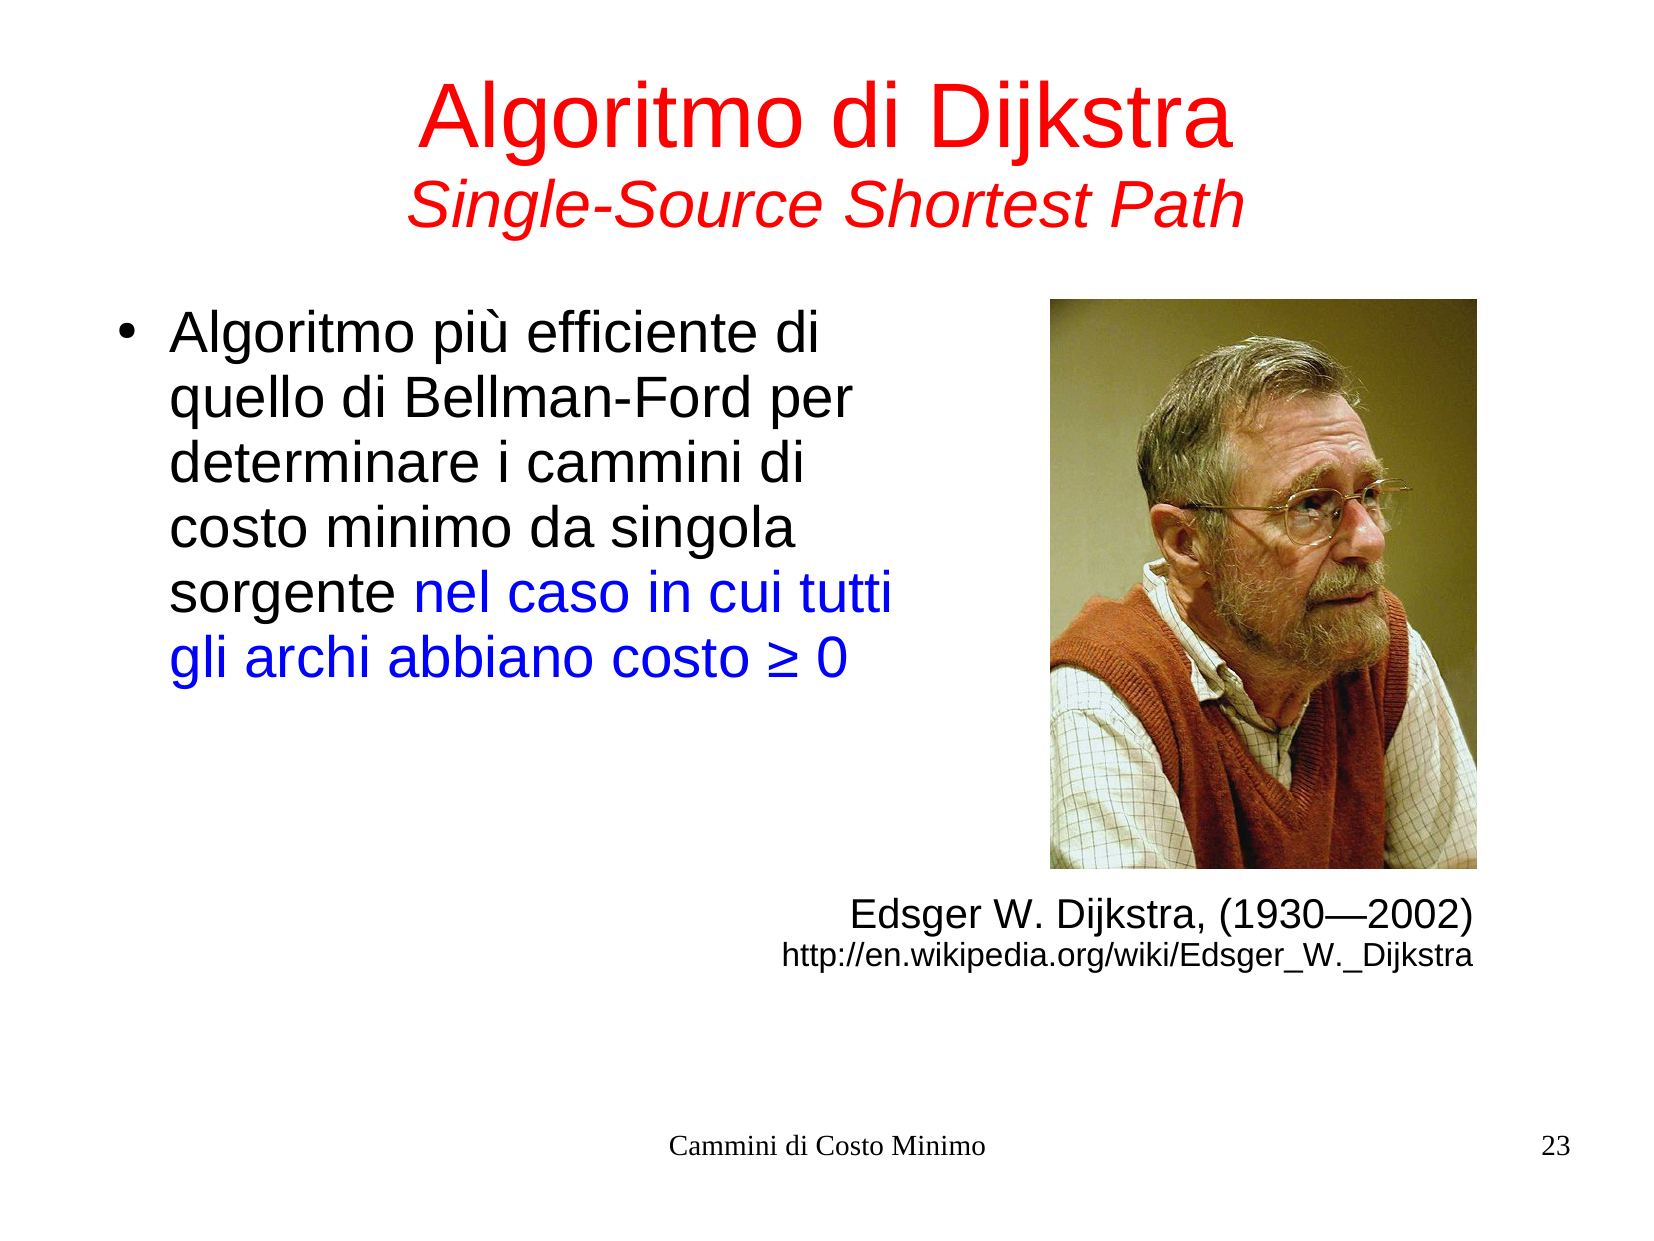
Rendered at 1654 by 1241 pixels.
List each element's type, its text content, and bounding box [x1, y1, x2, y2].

text_box Edsger W. Dijkstra, (1930—2002) http://en.wikipedia.org/wiki/Edsger_W._Dijkstra [761, 890, 1475, 976]
list Algoritmo più efficiente di quello di Bellman-Ford per determinare i cammini di costo minimo da singola sorgente nel caso in cui tutti gli archi abbiano costo ≥ 0 [98, 300, 901, 1119]
picture [1050, 299, 1477, 869]
title Algoritmo di Dijkstra Single-Source Shortest Path [82, 49, 1571, 257]
